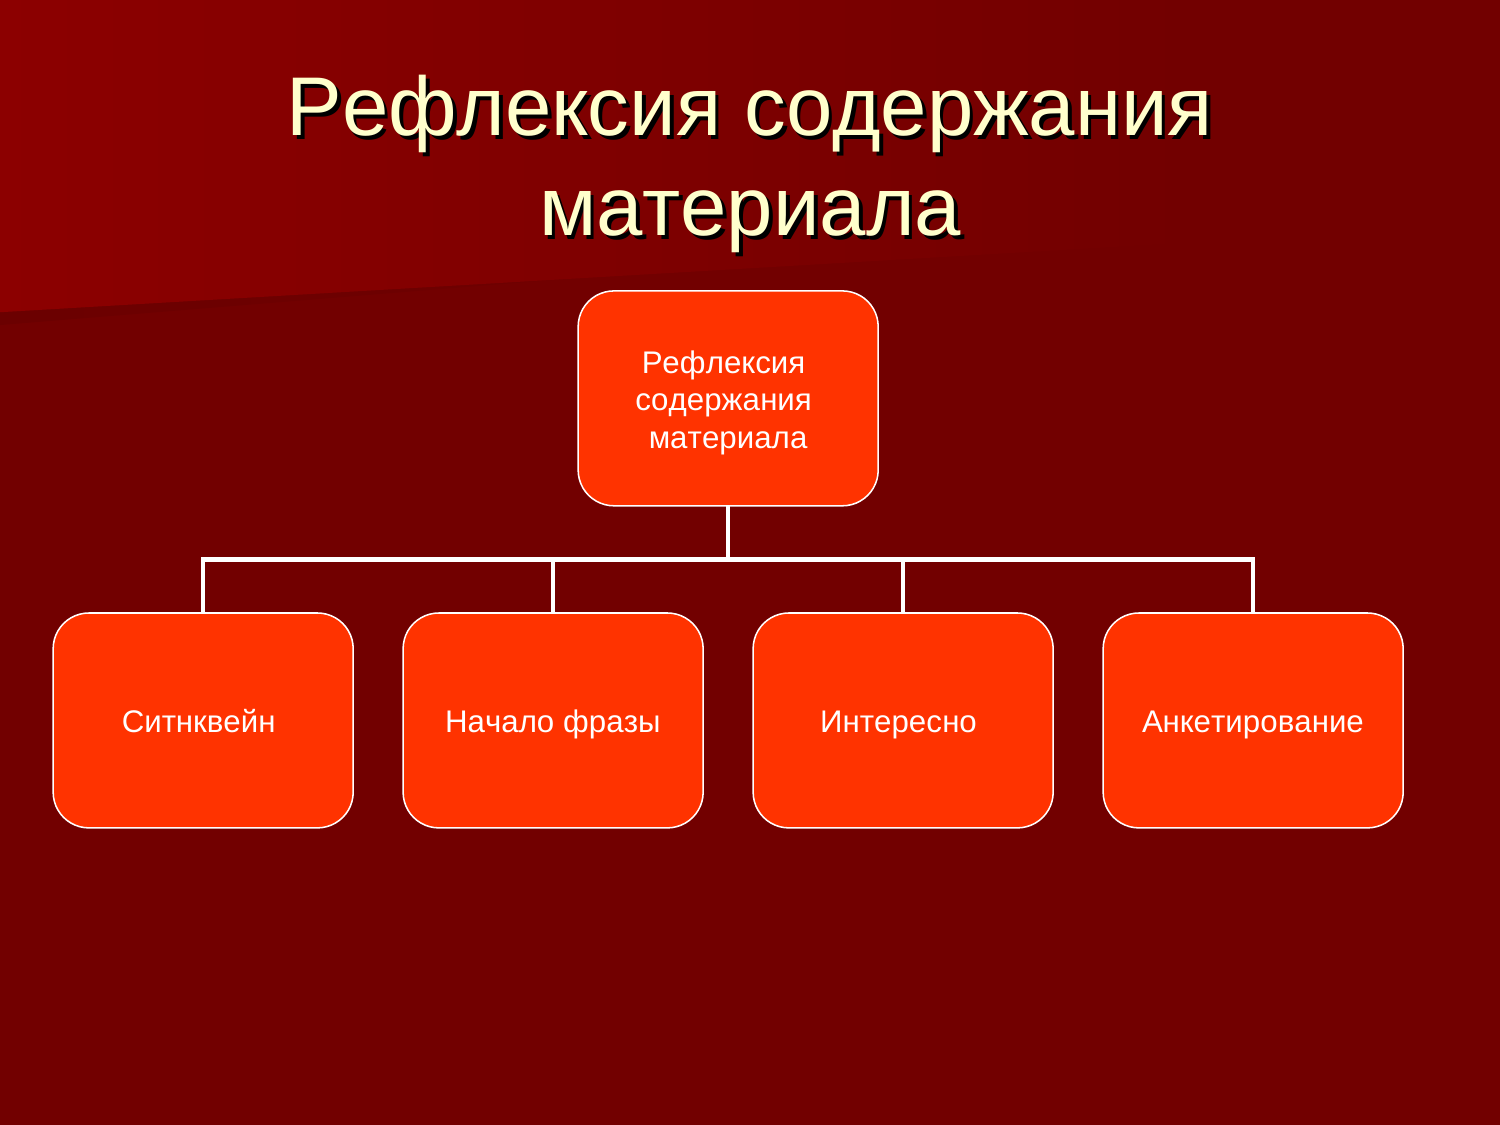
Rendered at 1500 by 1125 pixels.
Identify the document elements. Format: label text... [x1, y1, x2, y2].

text_box Интересно [753, 612, 1054, 828]
title Рефлексия содержания материала [75, 45, 1426, 233]
text_box Рефлексия содержания материала [578, 290, 879, 506]
text_box Ситнквейн [53, 612, 354, 828]
text_box Начало фразы [403, 612, 704, 828]
text_box Анкетирование [1103, 612, 1404, 828]
